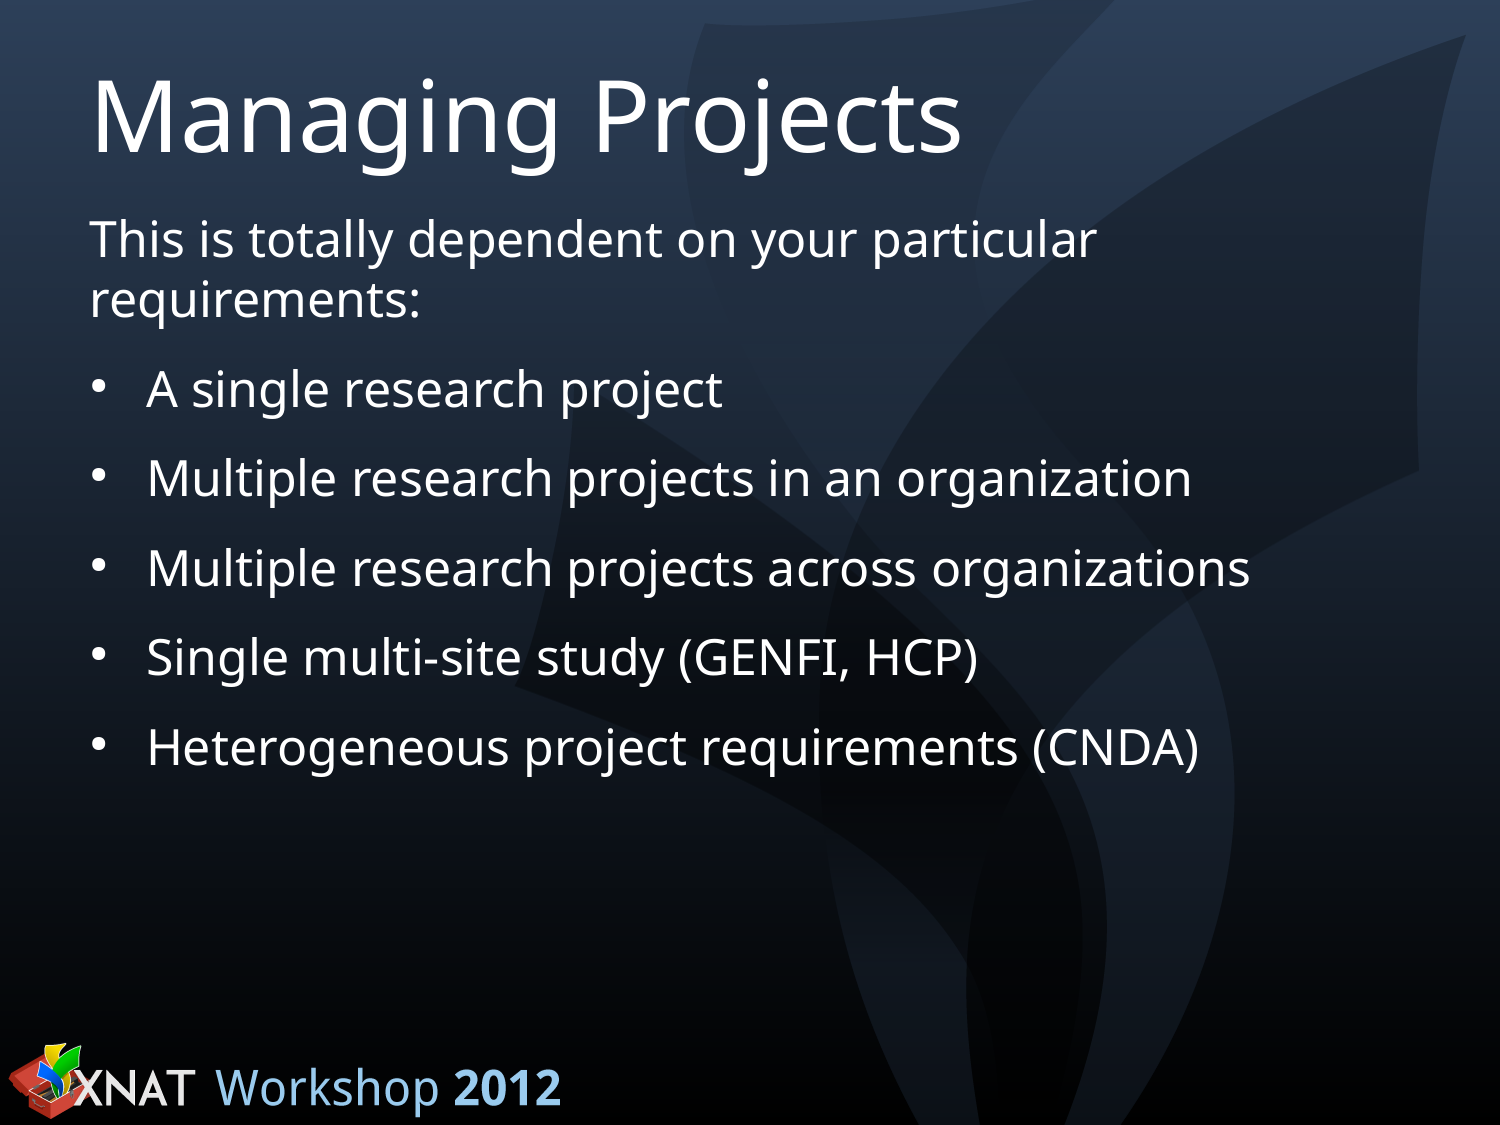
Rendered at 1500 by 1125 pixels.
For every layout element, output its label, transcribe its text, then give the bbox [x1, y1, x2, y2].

title Managing Projects [75, 45, 1425, 188]
picture [0, 0, 1500, 1125]
list This is totally dependent on your particular requirements: A single research project Multiple research projects in an organization Multiple research projects across organizations Single multi-site study (GENFI, HCP) Heterogeneous project requirements (CNDA) [75, 200, 1426, 976]
